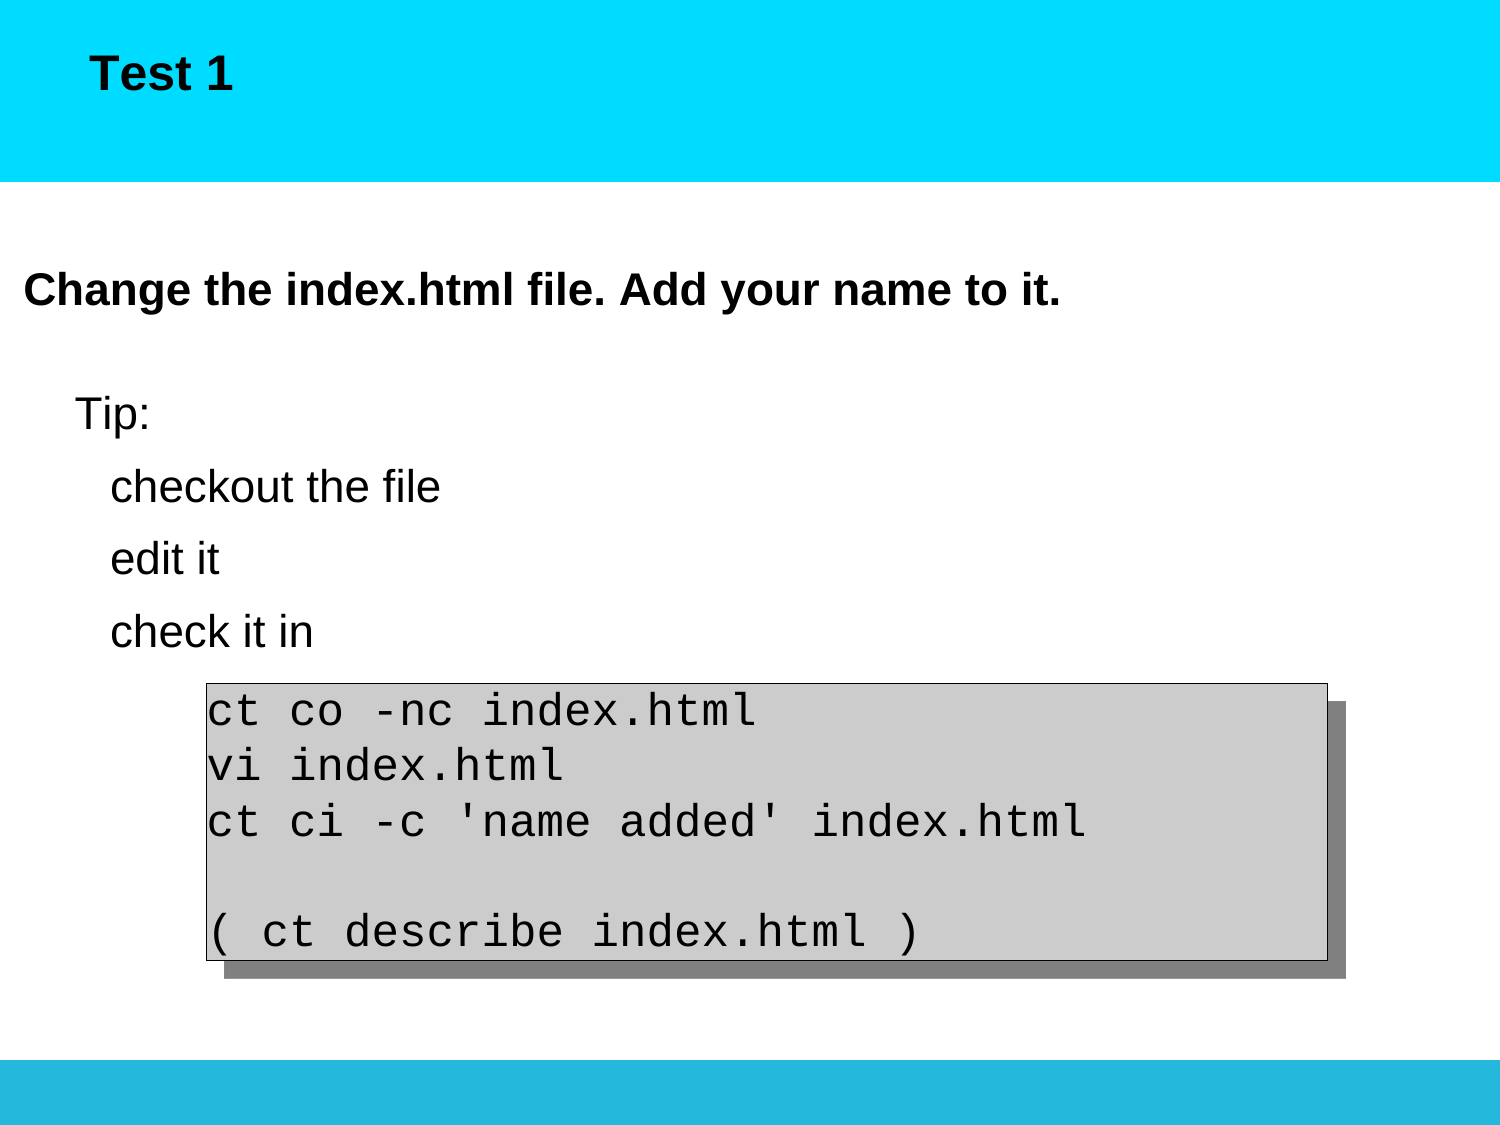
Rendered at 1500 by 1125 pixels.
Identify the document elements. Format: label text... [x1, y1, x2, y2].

picture [0, 182, 1500, 1060]
text_box ct co -nc index.html vi index.html ct ci -c 'name added' index.html ( ct describe index.html ) [206, 683, 1328, 959]
list Change the index.html file. Add your name to it. Tip: checkout the file edit it check it in [0, 183, 1353, 985]
title Test 1 [74, 0, 1026, 173]
